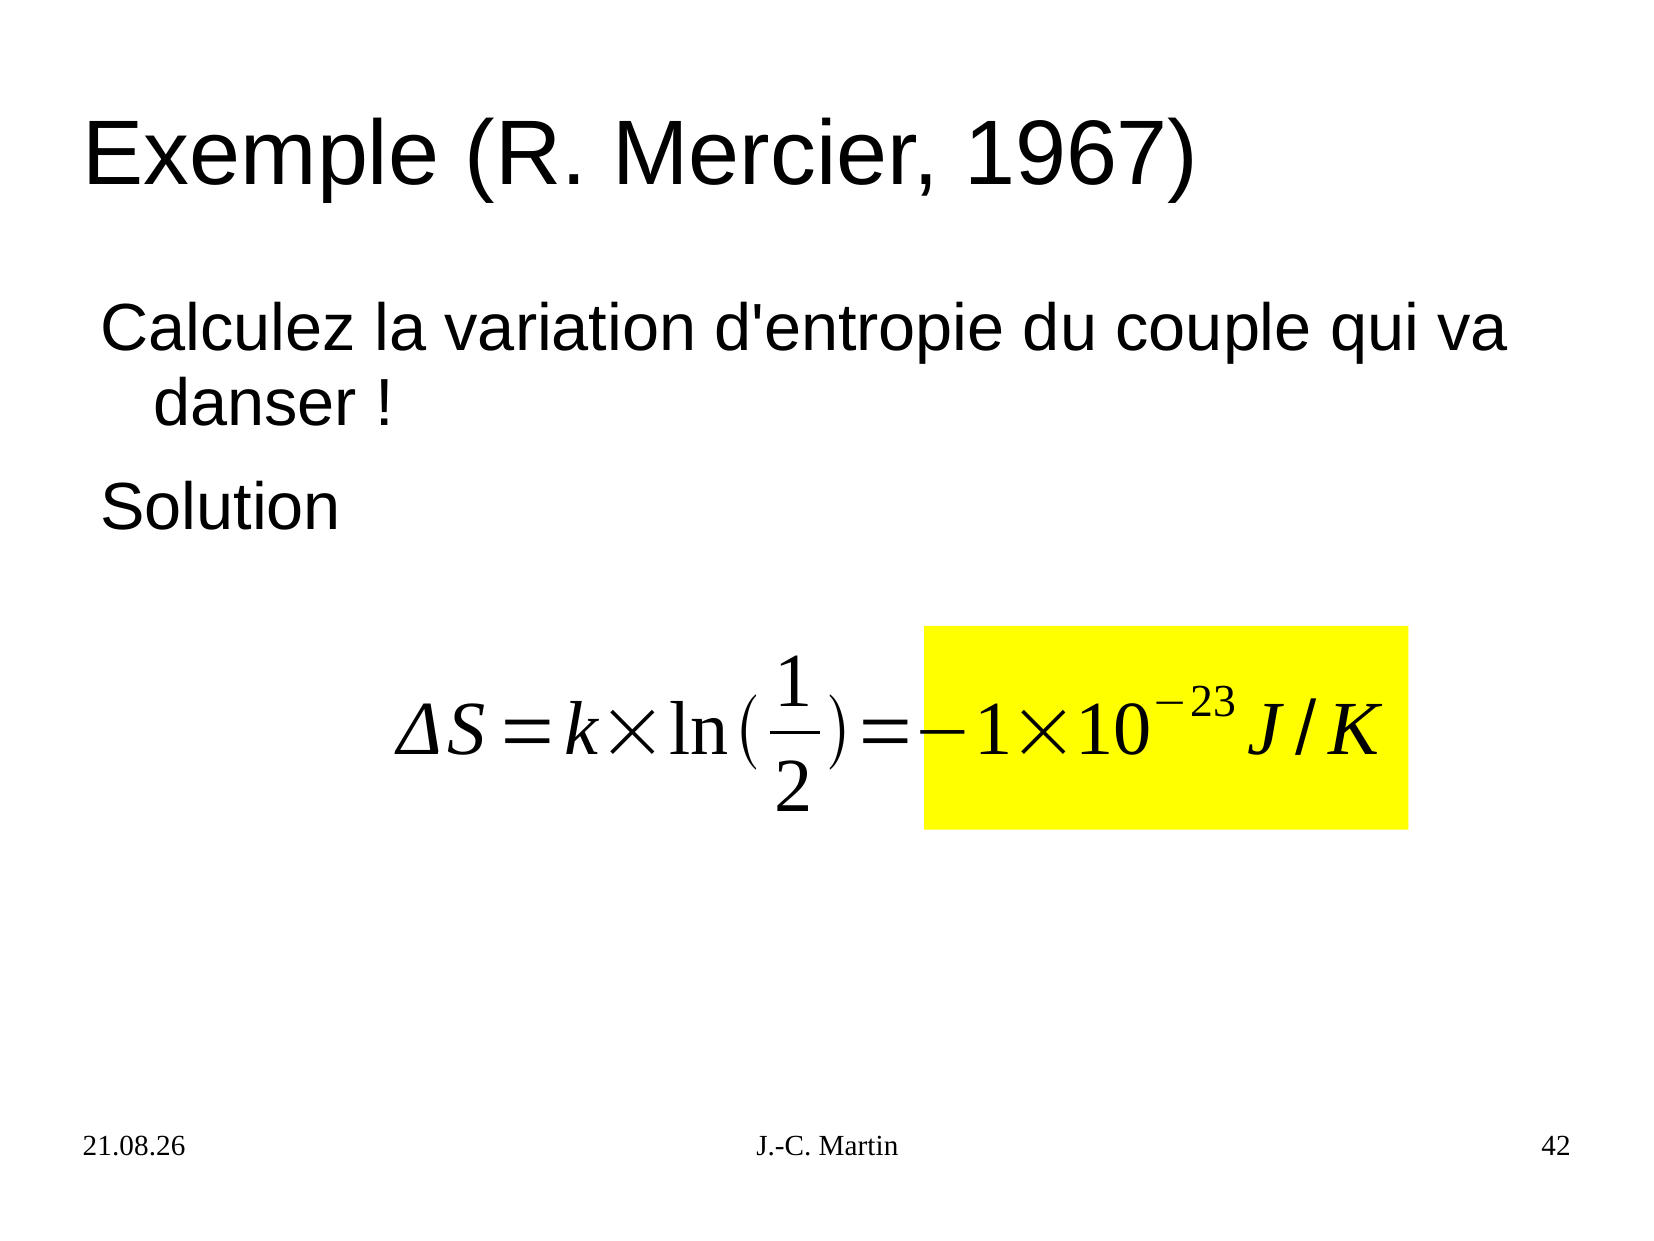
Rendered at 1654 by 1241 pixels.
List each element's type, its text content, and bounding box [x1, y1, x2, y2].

list Calculez la variation d'entropie du couple qui va danser ! Solution [82, 290, 1571, 1094]
chart [377, 634, 1396, 833]
title Exemple (R. Mercier, 1967) [82, 56, 1571, 250]
